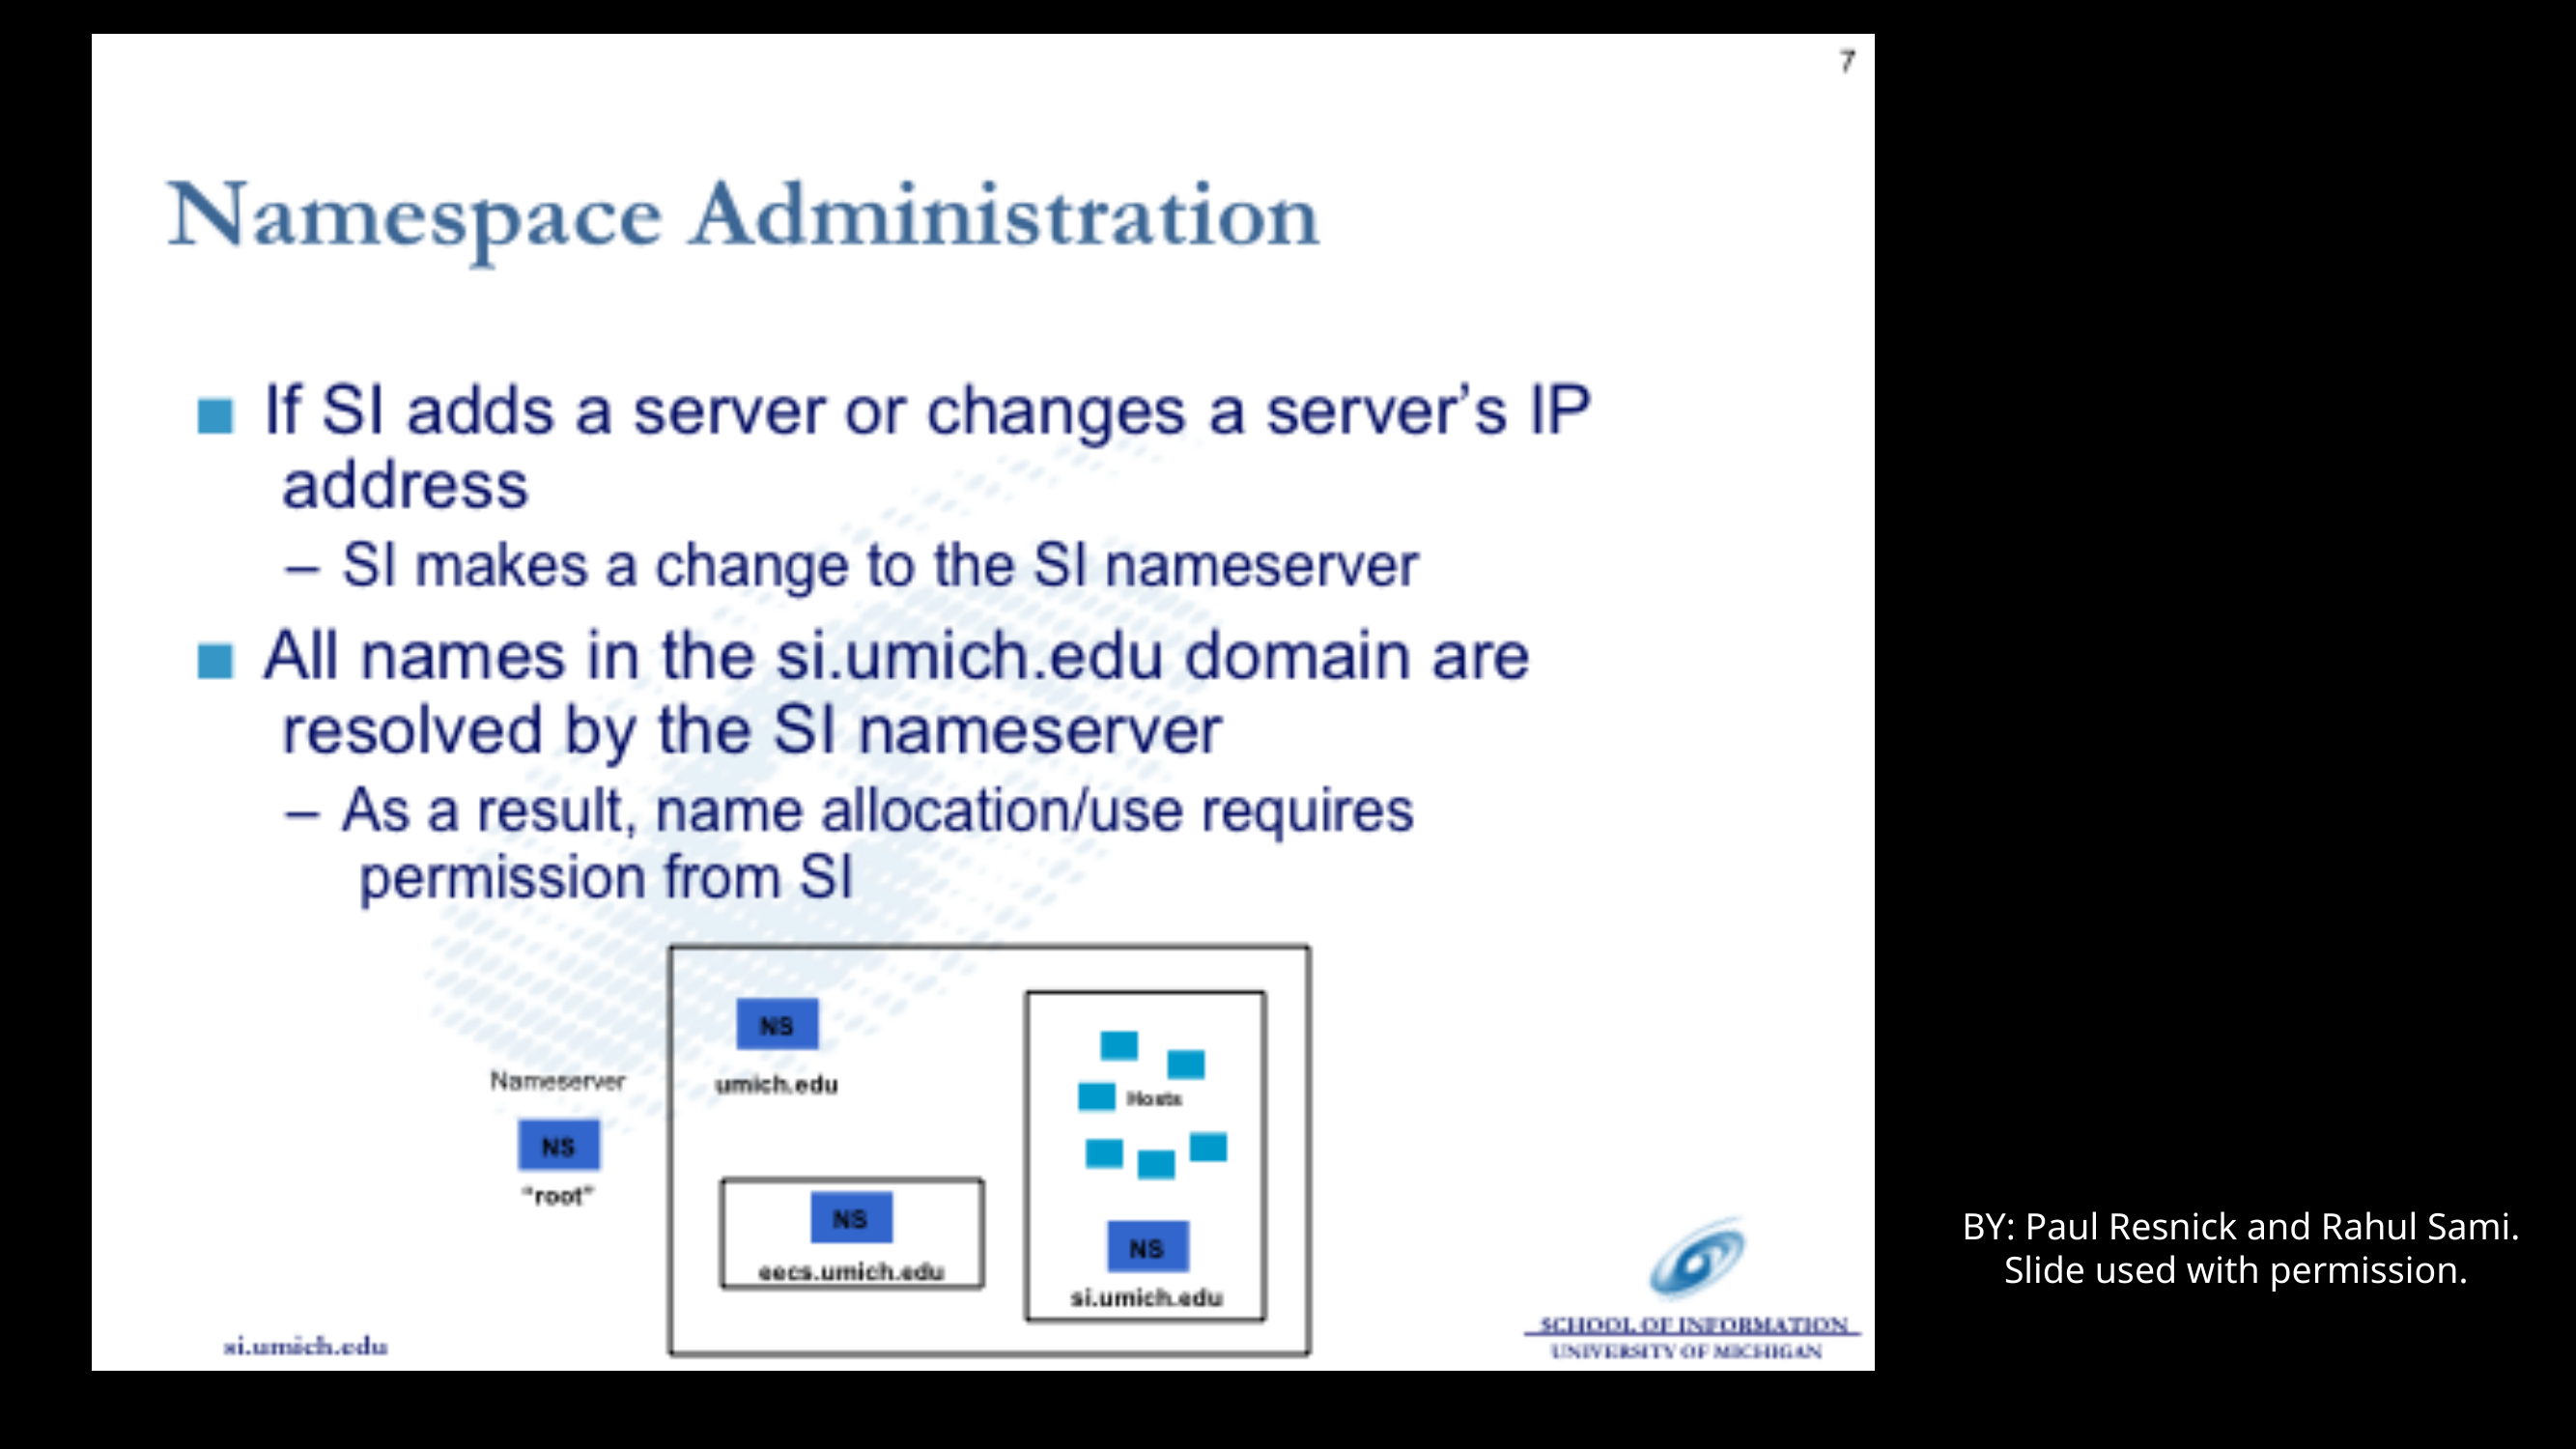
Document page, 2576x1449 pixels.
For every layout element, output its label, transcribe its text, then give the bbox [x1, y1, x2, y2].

picture [92, 34, 1875, 1371]
text_box BY: Paul Resnick and Rahul Sami. Slide used with permission. [1915, 1125, 2567, 1368]
